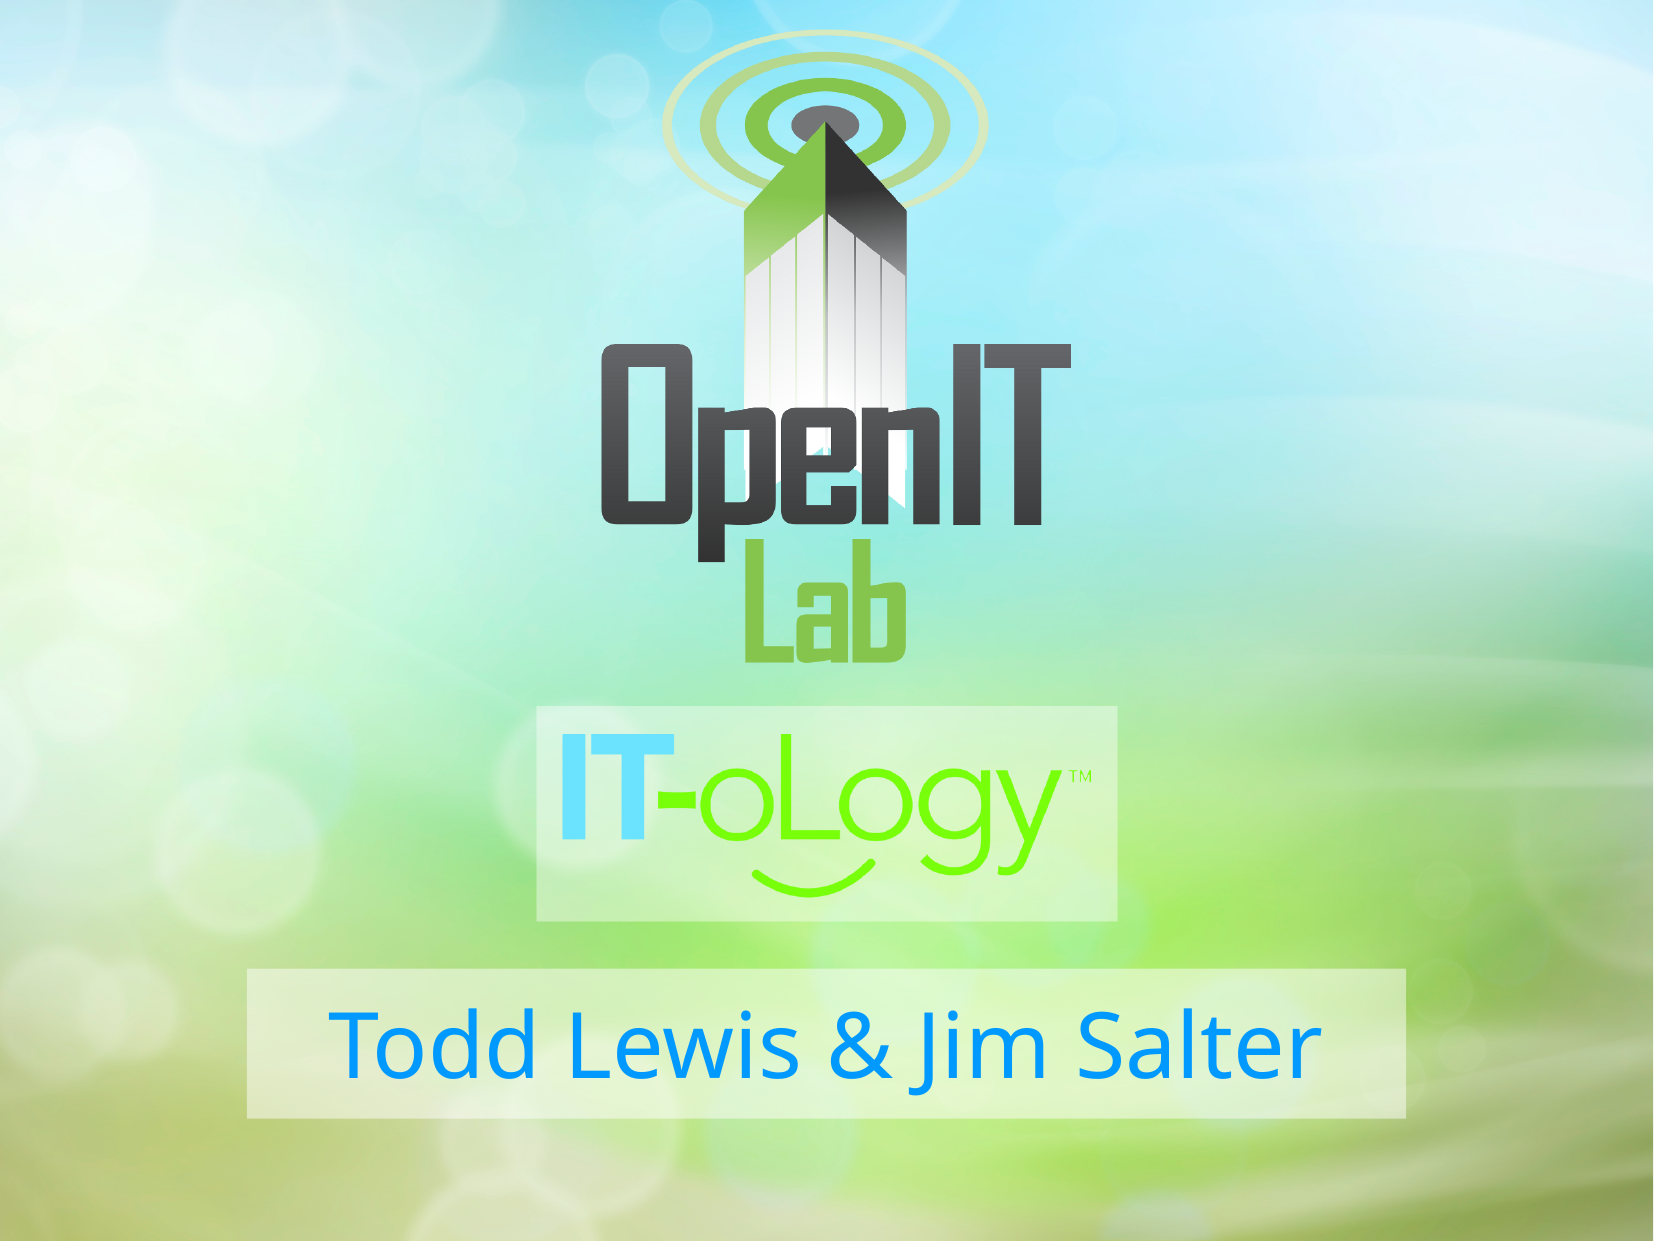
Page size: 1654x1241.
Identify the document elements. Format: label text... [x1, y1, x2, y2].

picture [0, 0, 1654, 1241]
title Todd Lewis & Jim Salter [246, 968, 1407, 1119]
